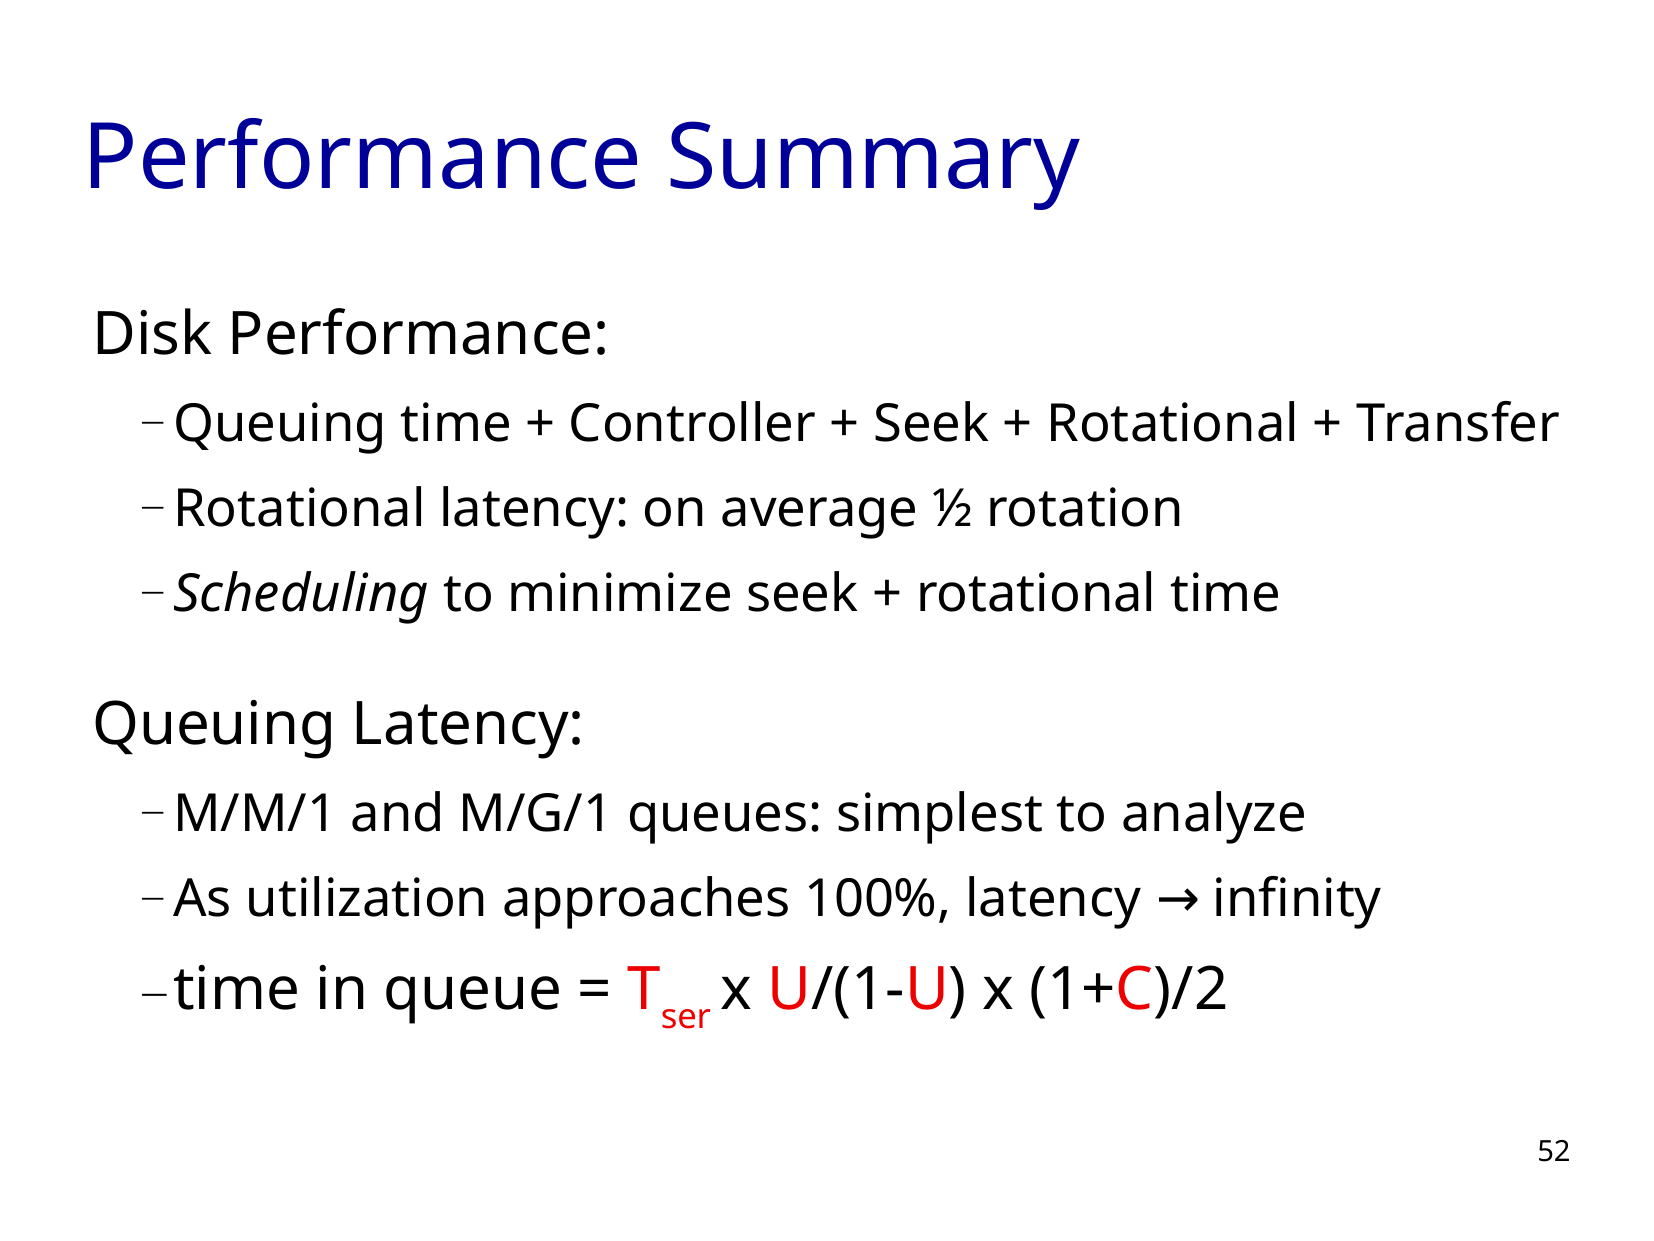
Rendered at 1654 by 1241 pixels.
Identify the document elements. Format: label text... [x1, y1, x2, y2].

list Disk Performance: Queuing time + Controller + Seek + Rotational + Transfer Rotational latency: on average ½ rotation Scheduling to minimize seek + rotational time Queuing Latency: M/M/1 and M/G/1 queues: simplest to analyze As utilization approaches 100%, latency → infinity time in queue = Tser x U/(1-U) x (1+C)/2 [60, 290, 1571, 1096]
title Performance Summary [82, 49, 1571, 257]
